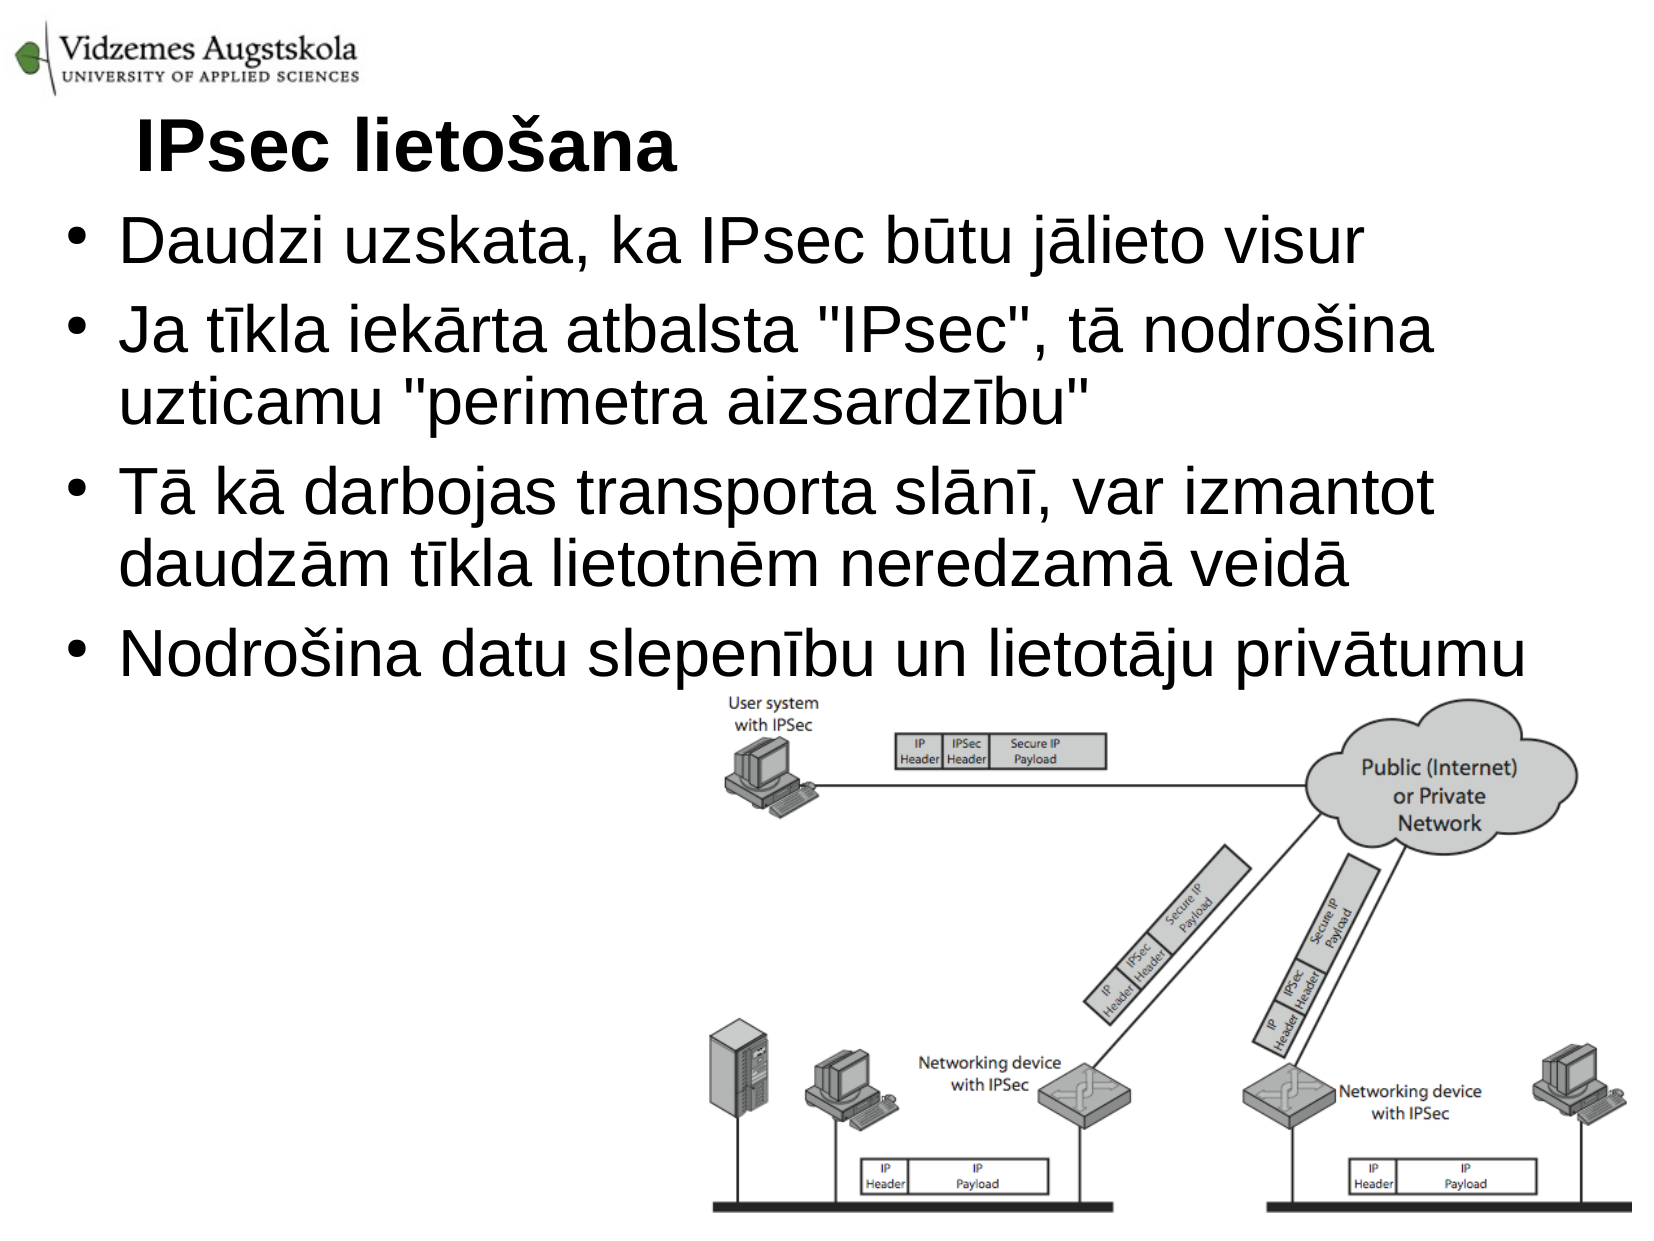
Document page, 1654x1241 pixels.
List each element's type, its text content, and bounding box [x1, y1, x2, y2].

title IPsec lietošana [94, 96, 1512, 195]
picture [5, 2, 368, 113]
list Daudzi uzskata, ka IPsec būtu jālieto visur Ja tīkla iekārta atbalsta "IPsec", tā nodrošina uzticamu "perimetra aizsardzību" Tā kā darbojas transporta slānī, var izmantot daudzām tīkla lietotnēm neredzamā veidā Nodrošina datu slepenību un lietotāju privātumu [47, 200, 1619, 768]
picture [708, 696, 1632, 1213]
